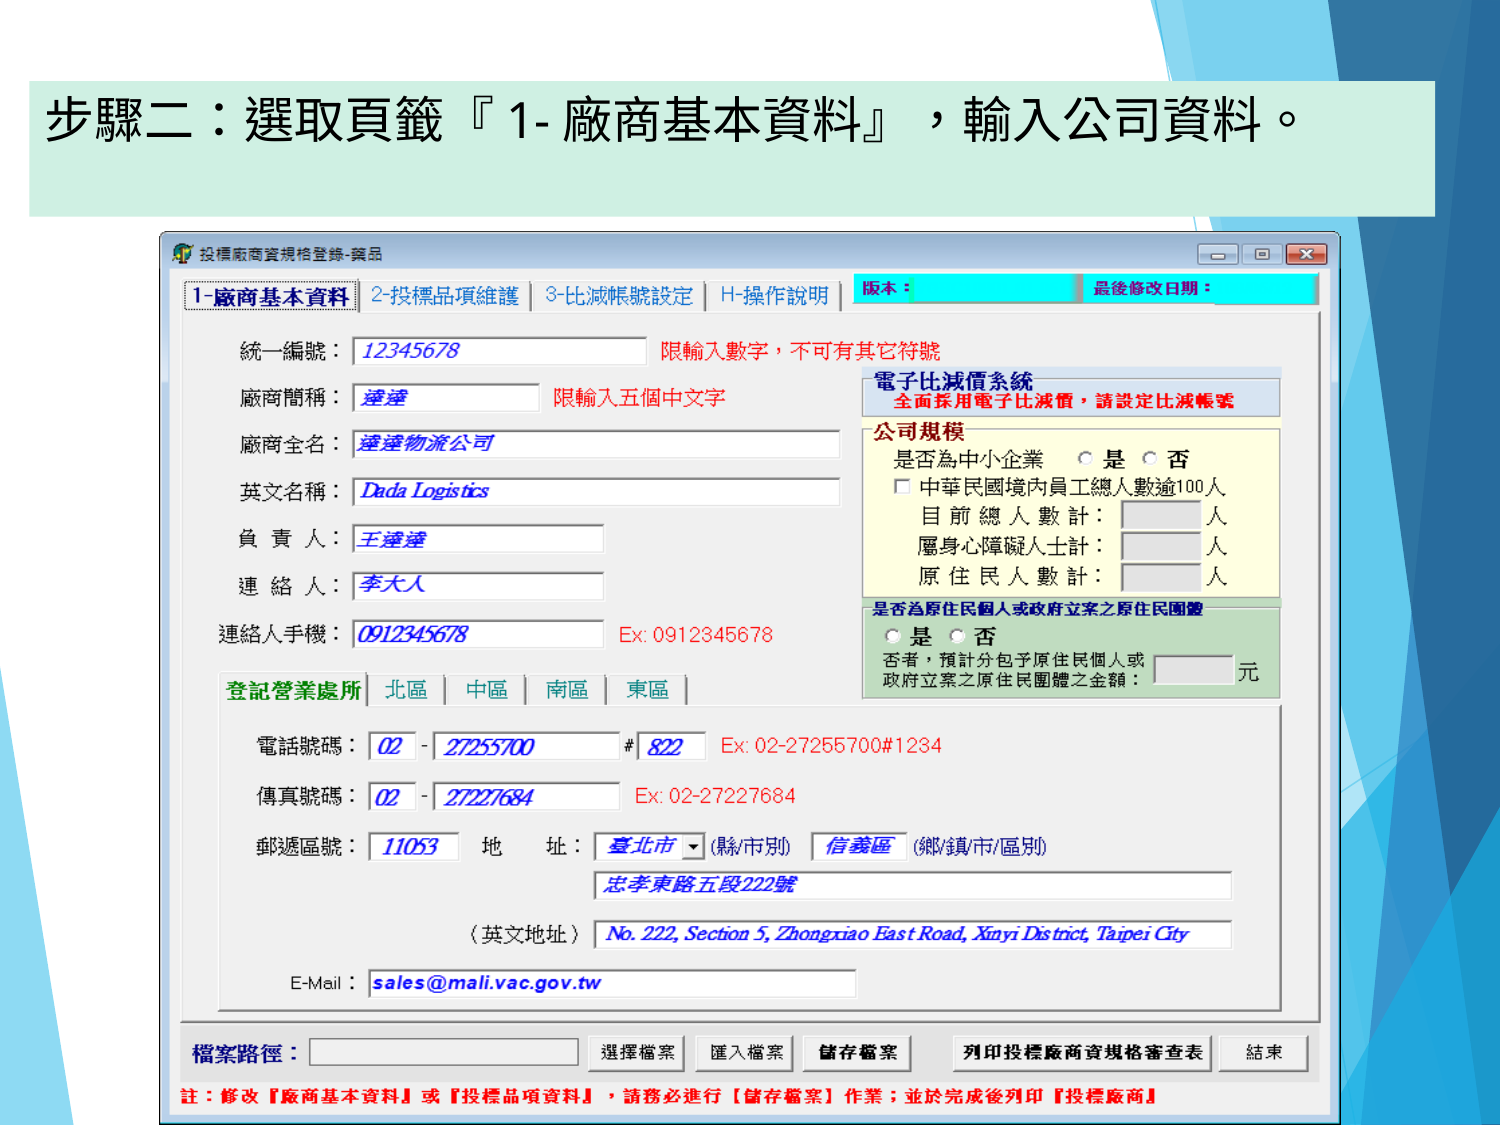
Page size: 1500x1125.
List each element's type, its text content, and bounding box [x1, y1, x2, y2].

picture [159, 231, 1341, 1125]
text_box 步驟二：選取頁籤『1-廠商基本資料』，輸入公司資料。 [29, 81, 1436, 217]
